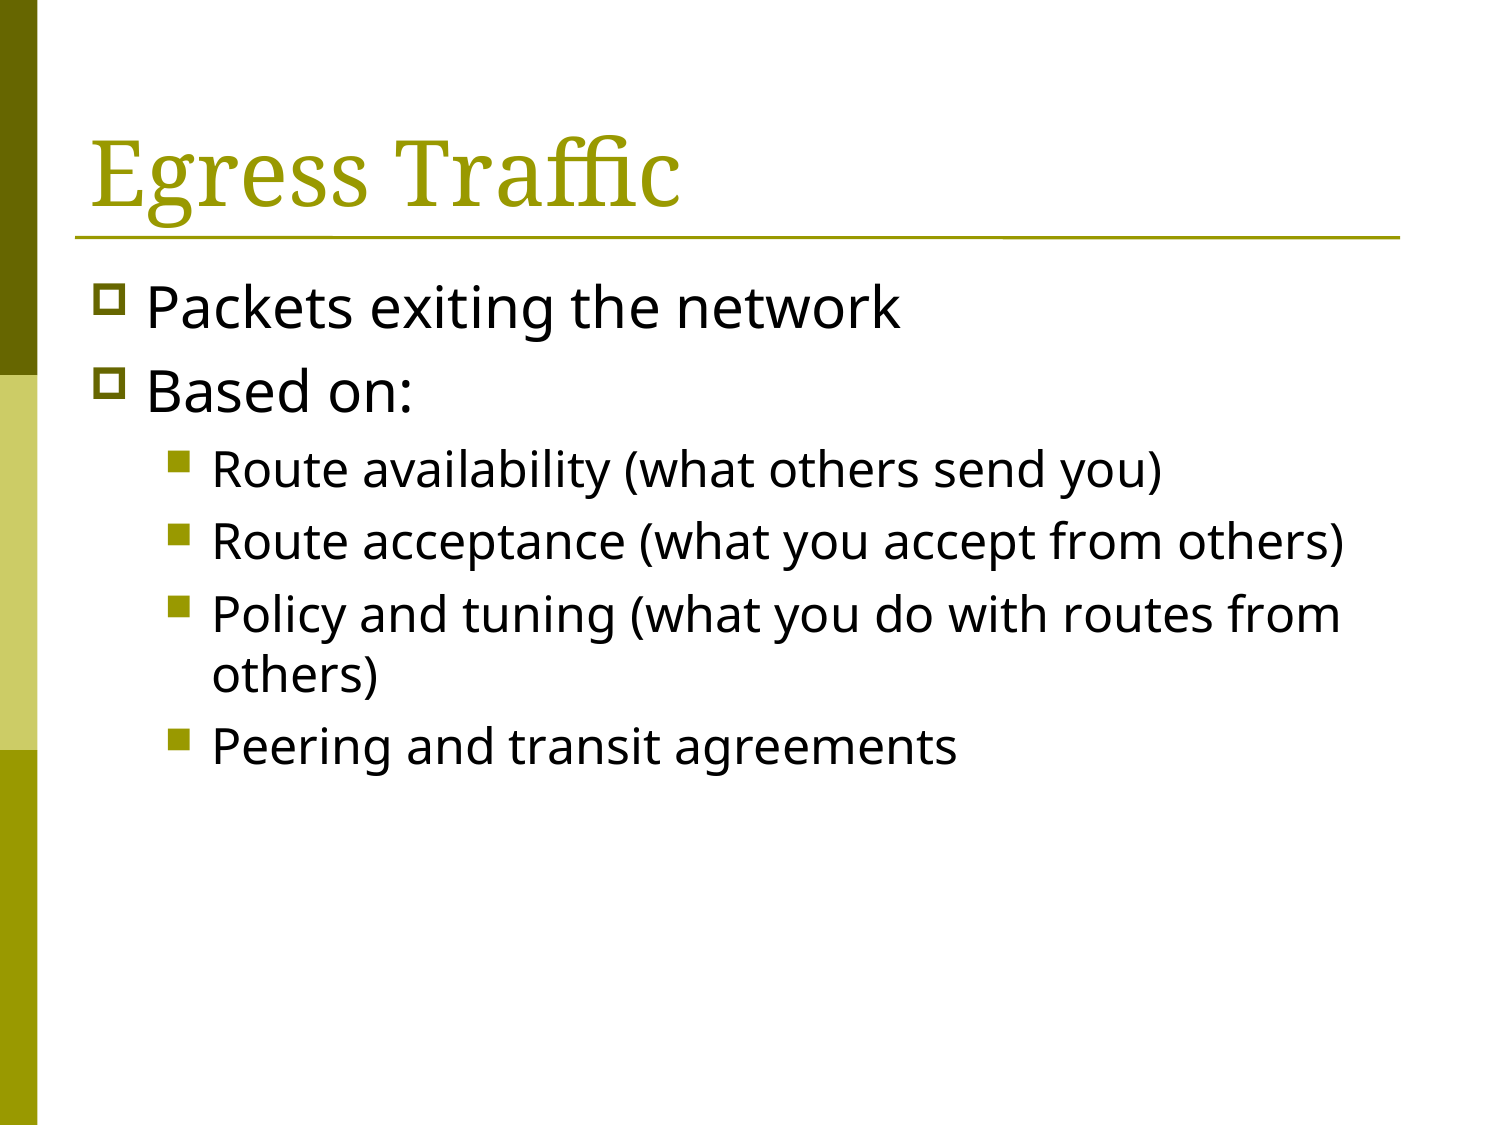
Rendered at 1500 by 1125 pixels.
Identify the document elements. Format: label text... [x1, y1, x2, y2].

list Packets exiting the network Based on: Route availability (what others send you) Route acceptance (what you accept from others) Policy and tuning (what you do with routes from others) Peering and transit agreements [75, 262, 1426, 1006]
title Egress Traffic [75, 45, 1426, 233]
